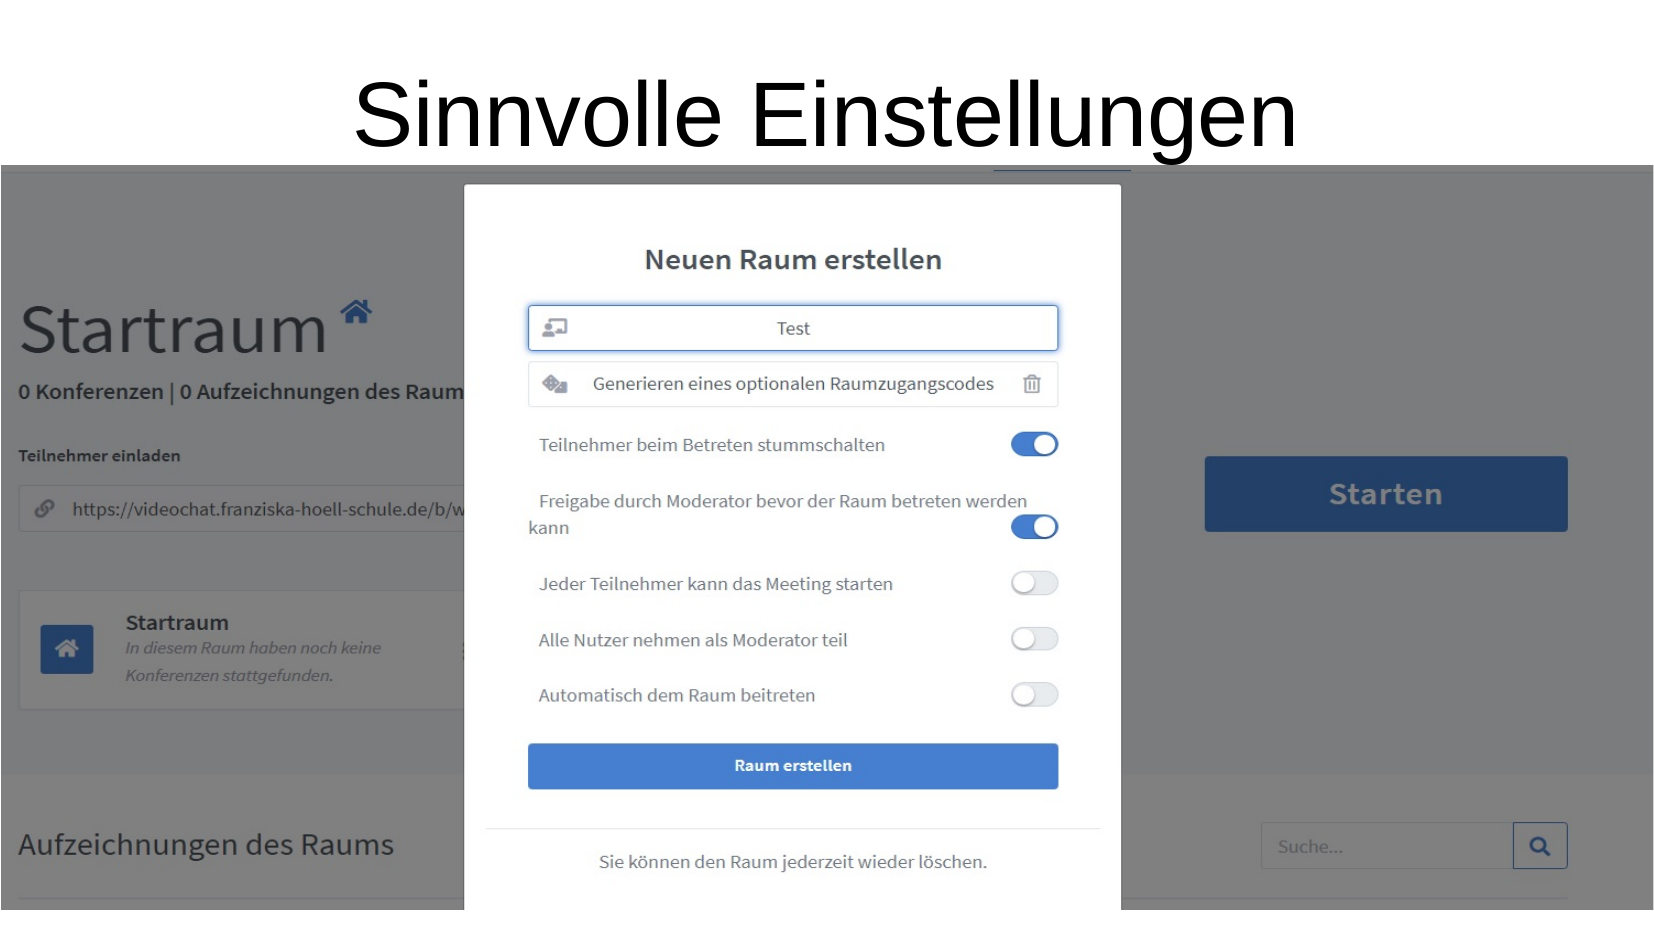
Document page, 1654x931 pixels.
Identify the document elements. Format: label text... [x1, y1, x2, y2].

title Sinnvolle Einstellungen [82, 37, 1571, 165]
picture [1, 165, 1654, 910]
